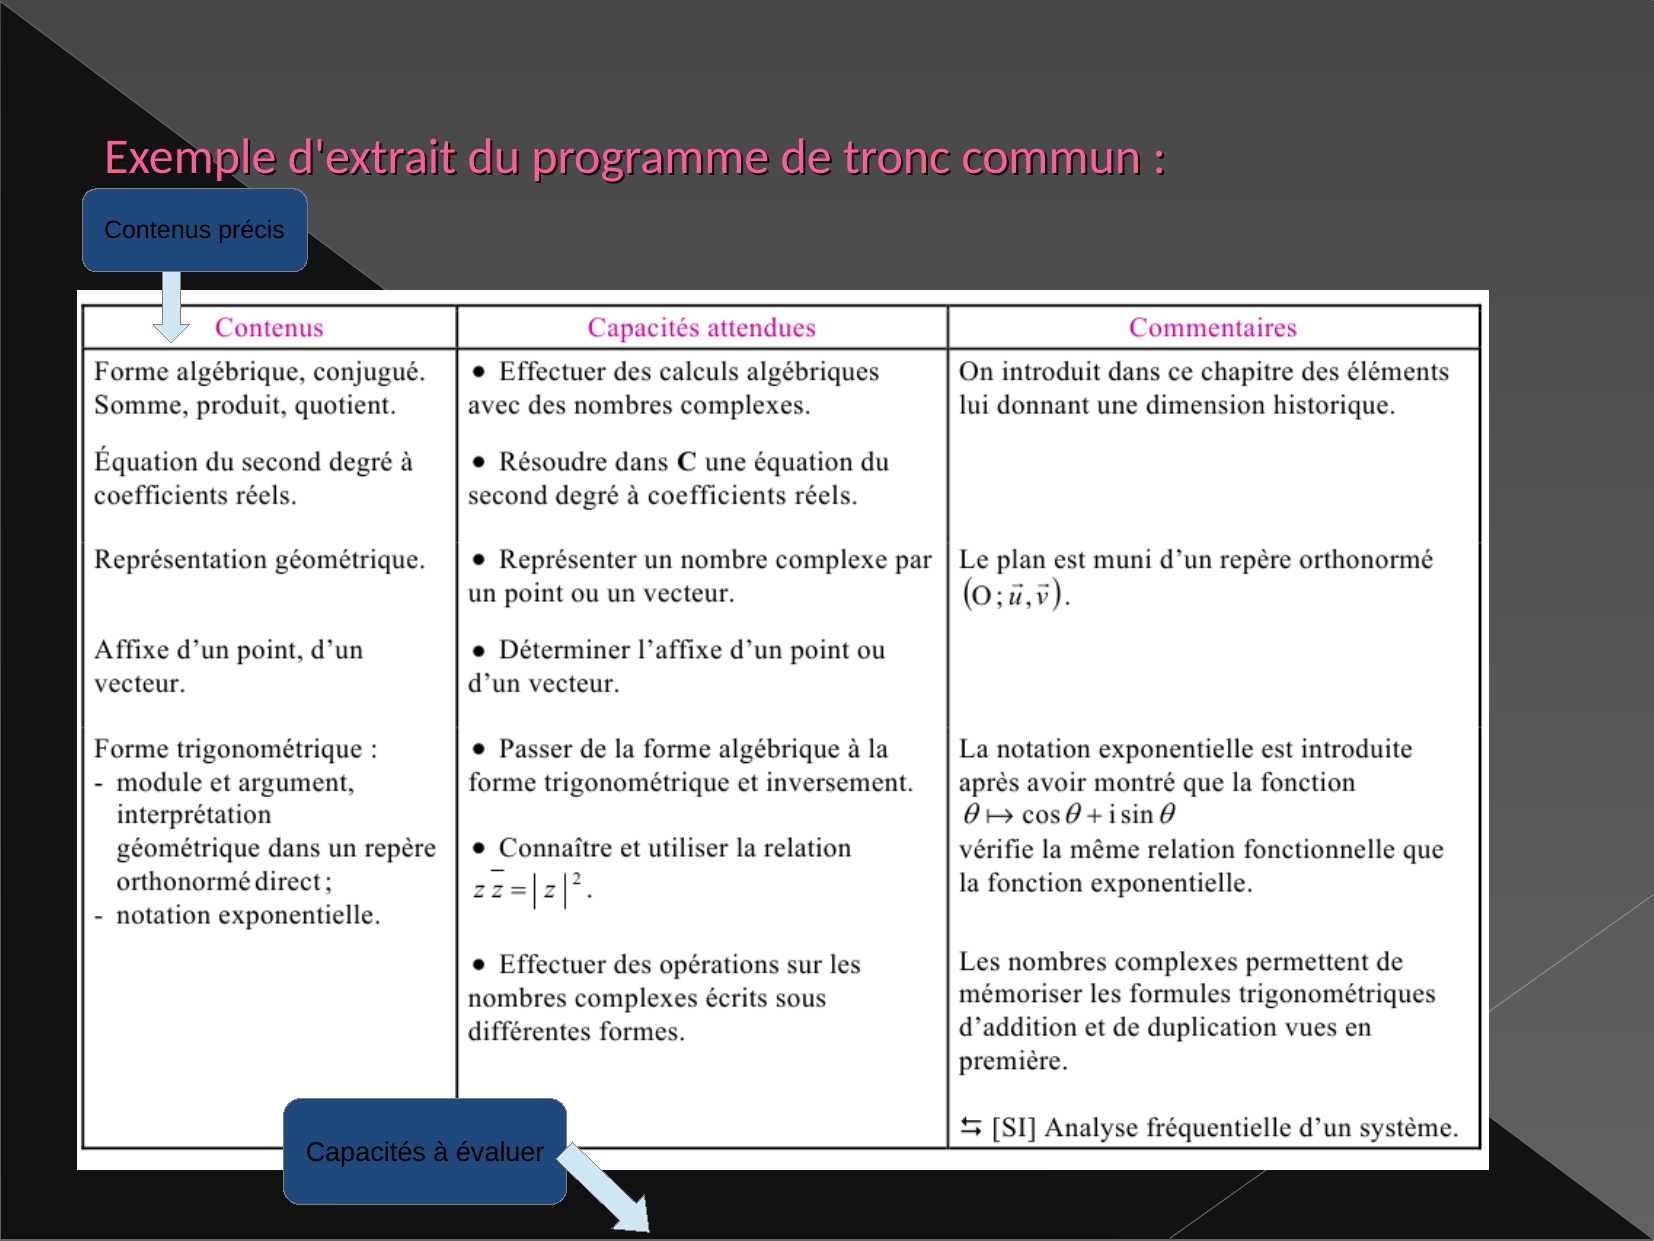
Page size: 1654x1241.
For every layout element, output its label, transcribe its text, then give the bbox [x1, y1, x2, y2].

text_box [555, 1141, 650, 1233]
text_box Capacités à évaluer [283, 1098, 567, 1205]
text_box Contenus précis [82, 188, 308, 272]
picture [77, 290, 1489, 1170]
title Exemple d'extrait du programme de tronc commun : [0, 49, 1489, 257]
text_box [153, 271, 190, 343]
